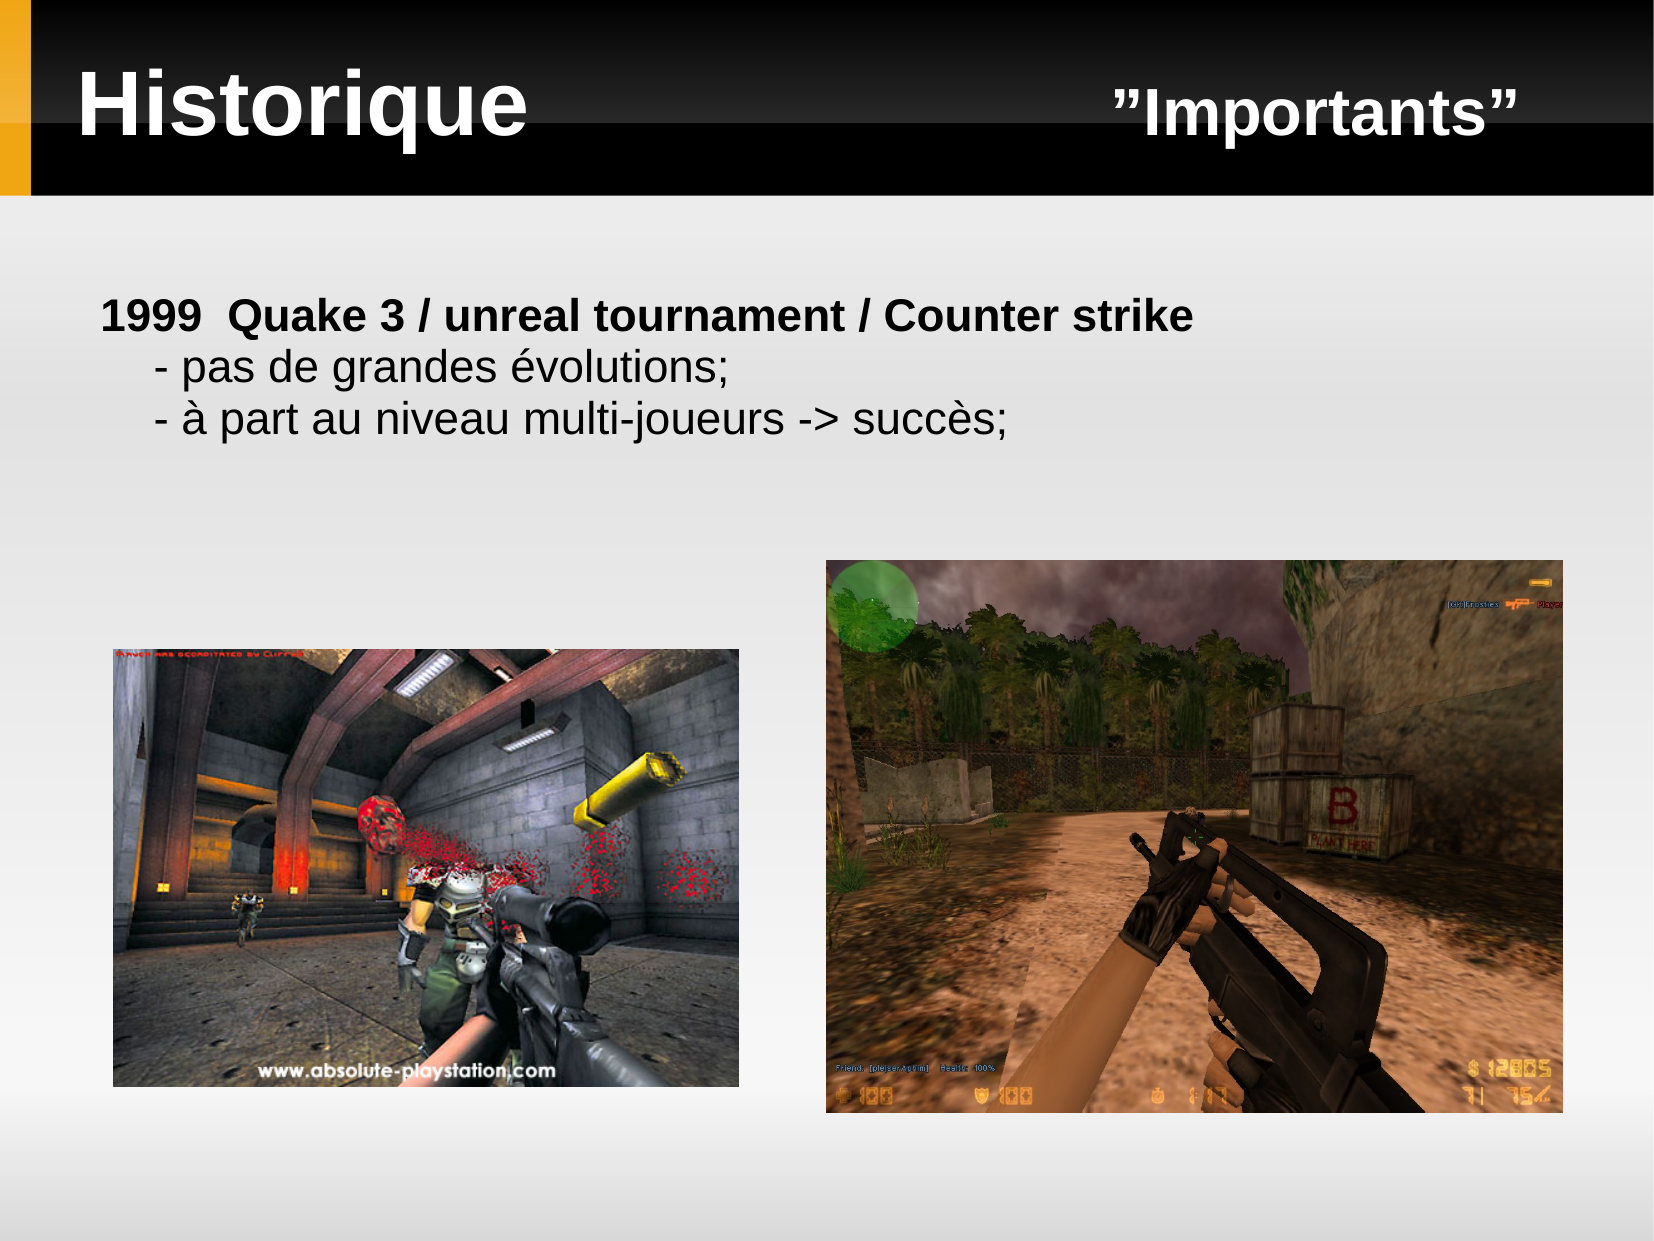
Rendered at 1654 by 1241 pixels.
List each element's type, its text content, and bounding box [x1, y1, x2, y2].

title Historique ”Importants” [76, 7, 1565, 200]
list 1999 Quake 3 / unreal tournament / Counter strike - pas de grandes évolutions; - à part au niveau multi-joueurs -> succès; [82, 290, 1571, 1094]
picture [0, 0, 1654, 1241]
